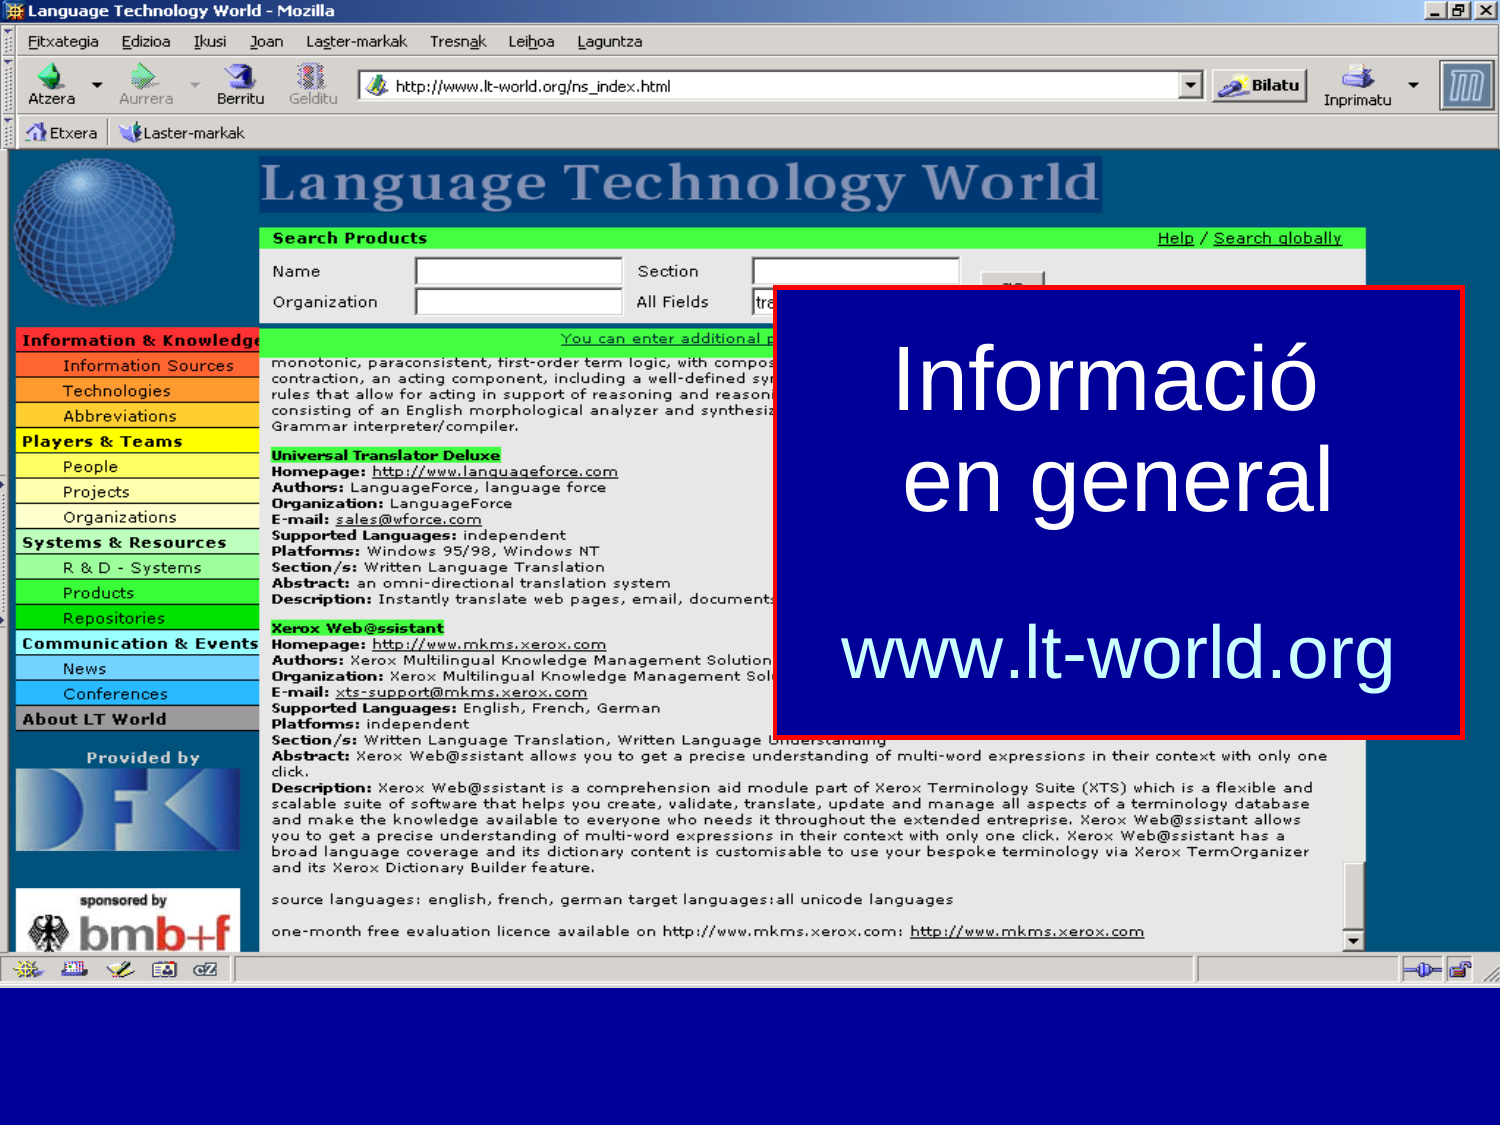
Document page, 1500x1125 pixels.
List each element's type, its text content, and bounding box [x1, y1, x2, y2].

picture [138, 752, 146, 763]
picture [109, 756, 117, 763]
picture [120, 756, 128, 763]
picture [161, 752, 169, 763]
text_box Informació en general www.lt-world.org [774, 287, 1463, 738]
picture [88, 753, 96, 763]
picture [16, 769, 240, 851]
picture [13, 159, 175, 307]
picture [260, 156, 1102, 212]
picture [0, 0, 1500, 988]
picture [150, 756, 158, 763]
picture [100, 756, 106, 763]
picture [191, 756, 197, 763]
picture [179, 752, 187, 763]
